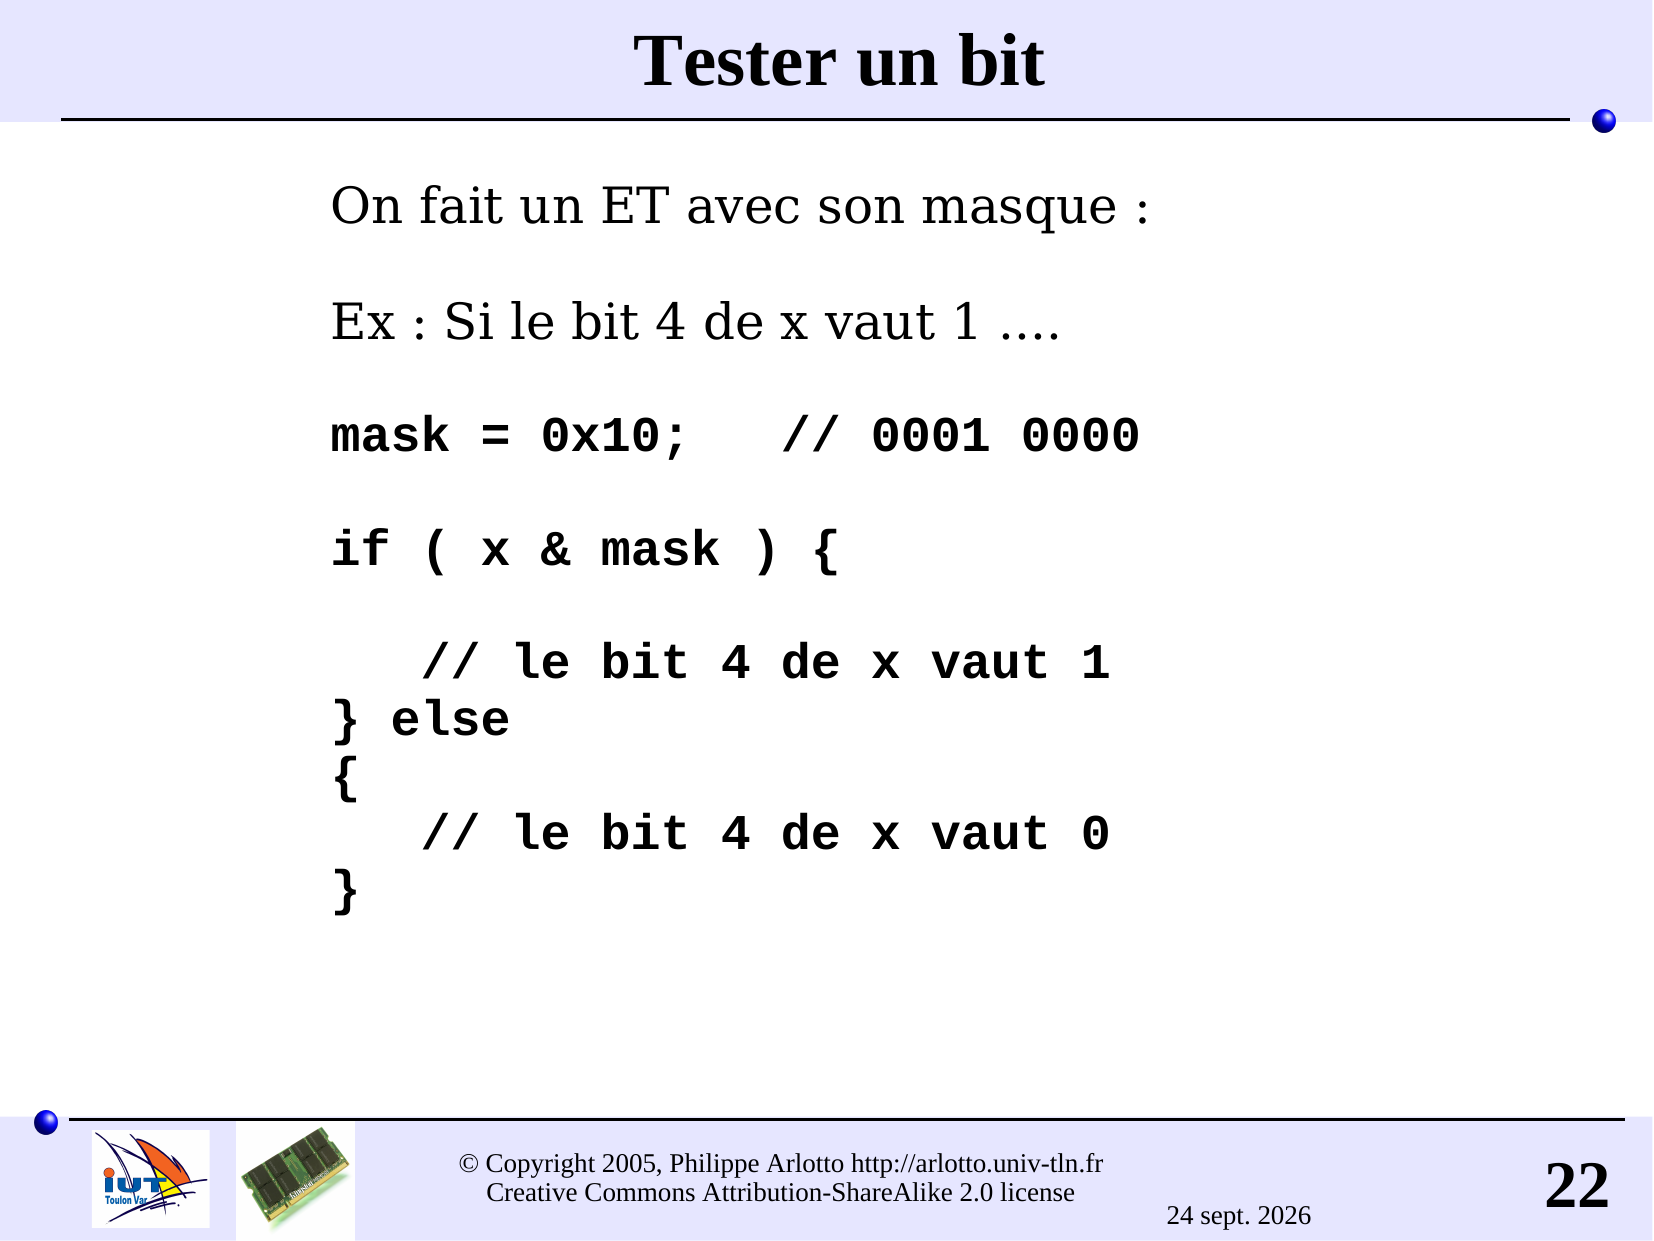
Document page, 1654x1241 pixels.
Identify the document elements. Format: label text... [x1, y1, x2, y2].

title Tester un bit [95, 11, 1585, 110]
text_box On fait un ET avec son masque : Ex : Si le bit 4 de x vaut 1 .... mask = 0x10; // 0001 0000 if ( x & mask ) { // le bit 4 de x vaut 1 } else { // le bit 4 de x vaut 0 } [330, 177, 1152, 921]
picture [236, 1121, 355, 1241]
